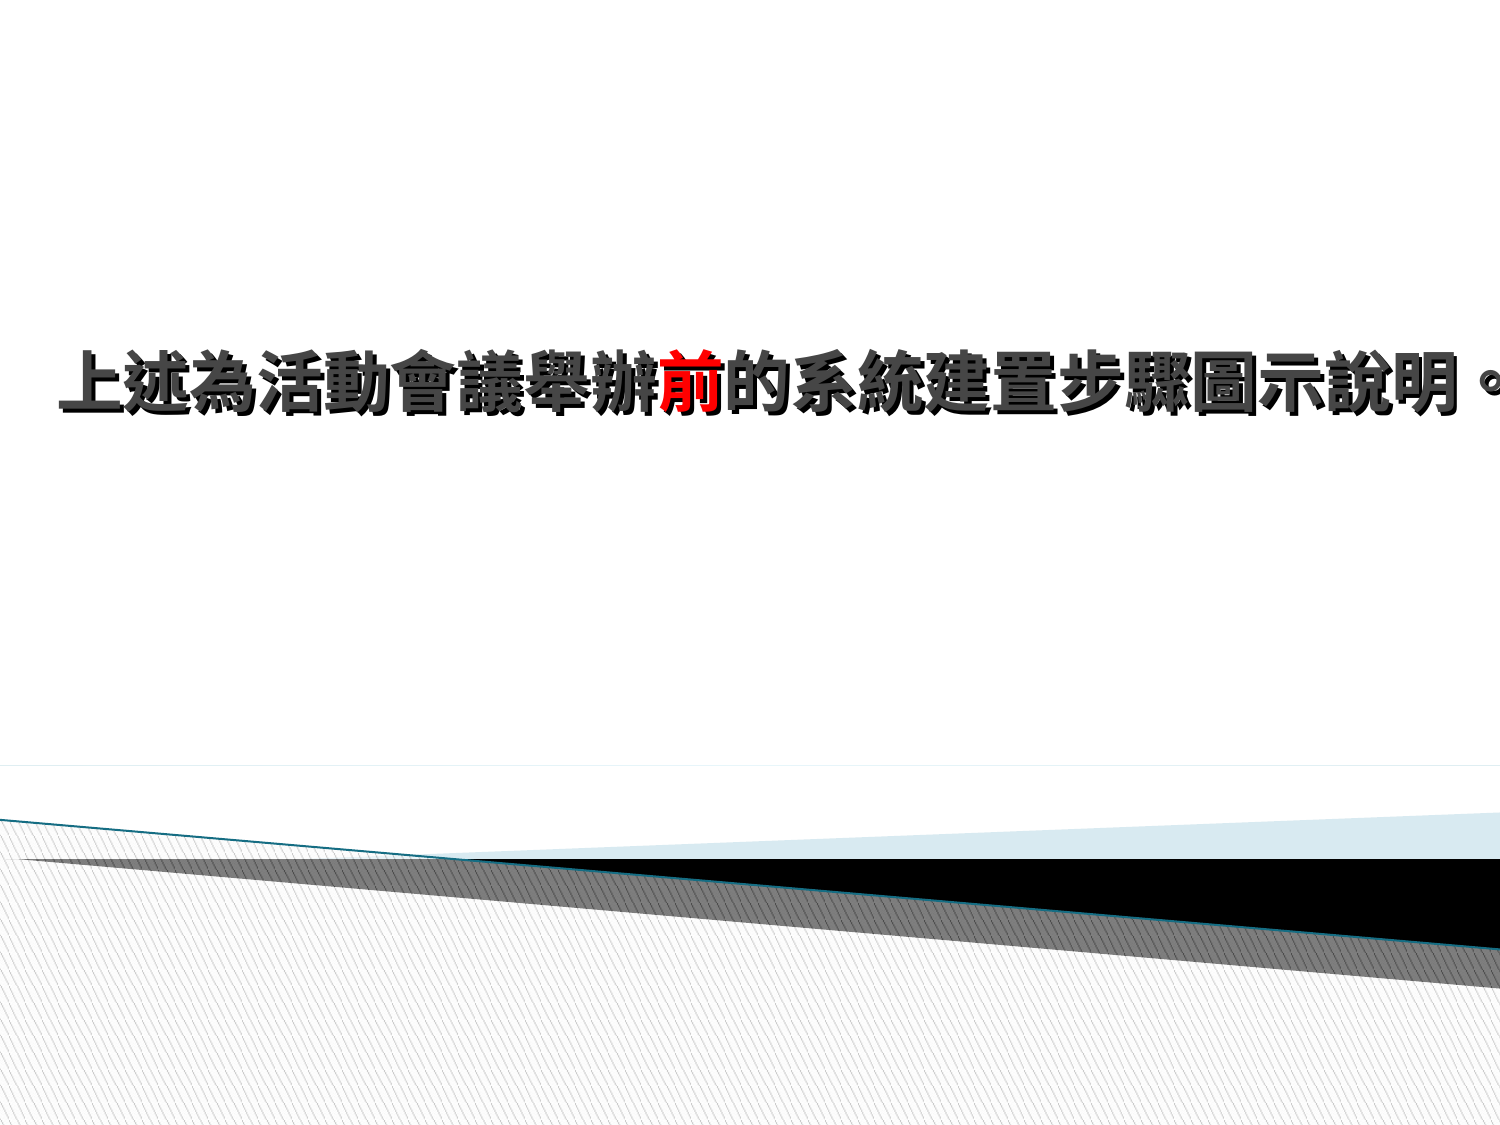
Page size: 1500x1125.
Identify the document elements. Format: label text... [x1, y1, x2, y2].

title 上述為活動會議舉辦前的系統建置步驟圖示說明。 [41, 287, 1500, 588]
